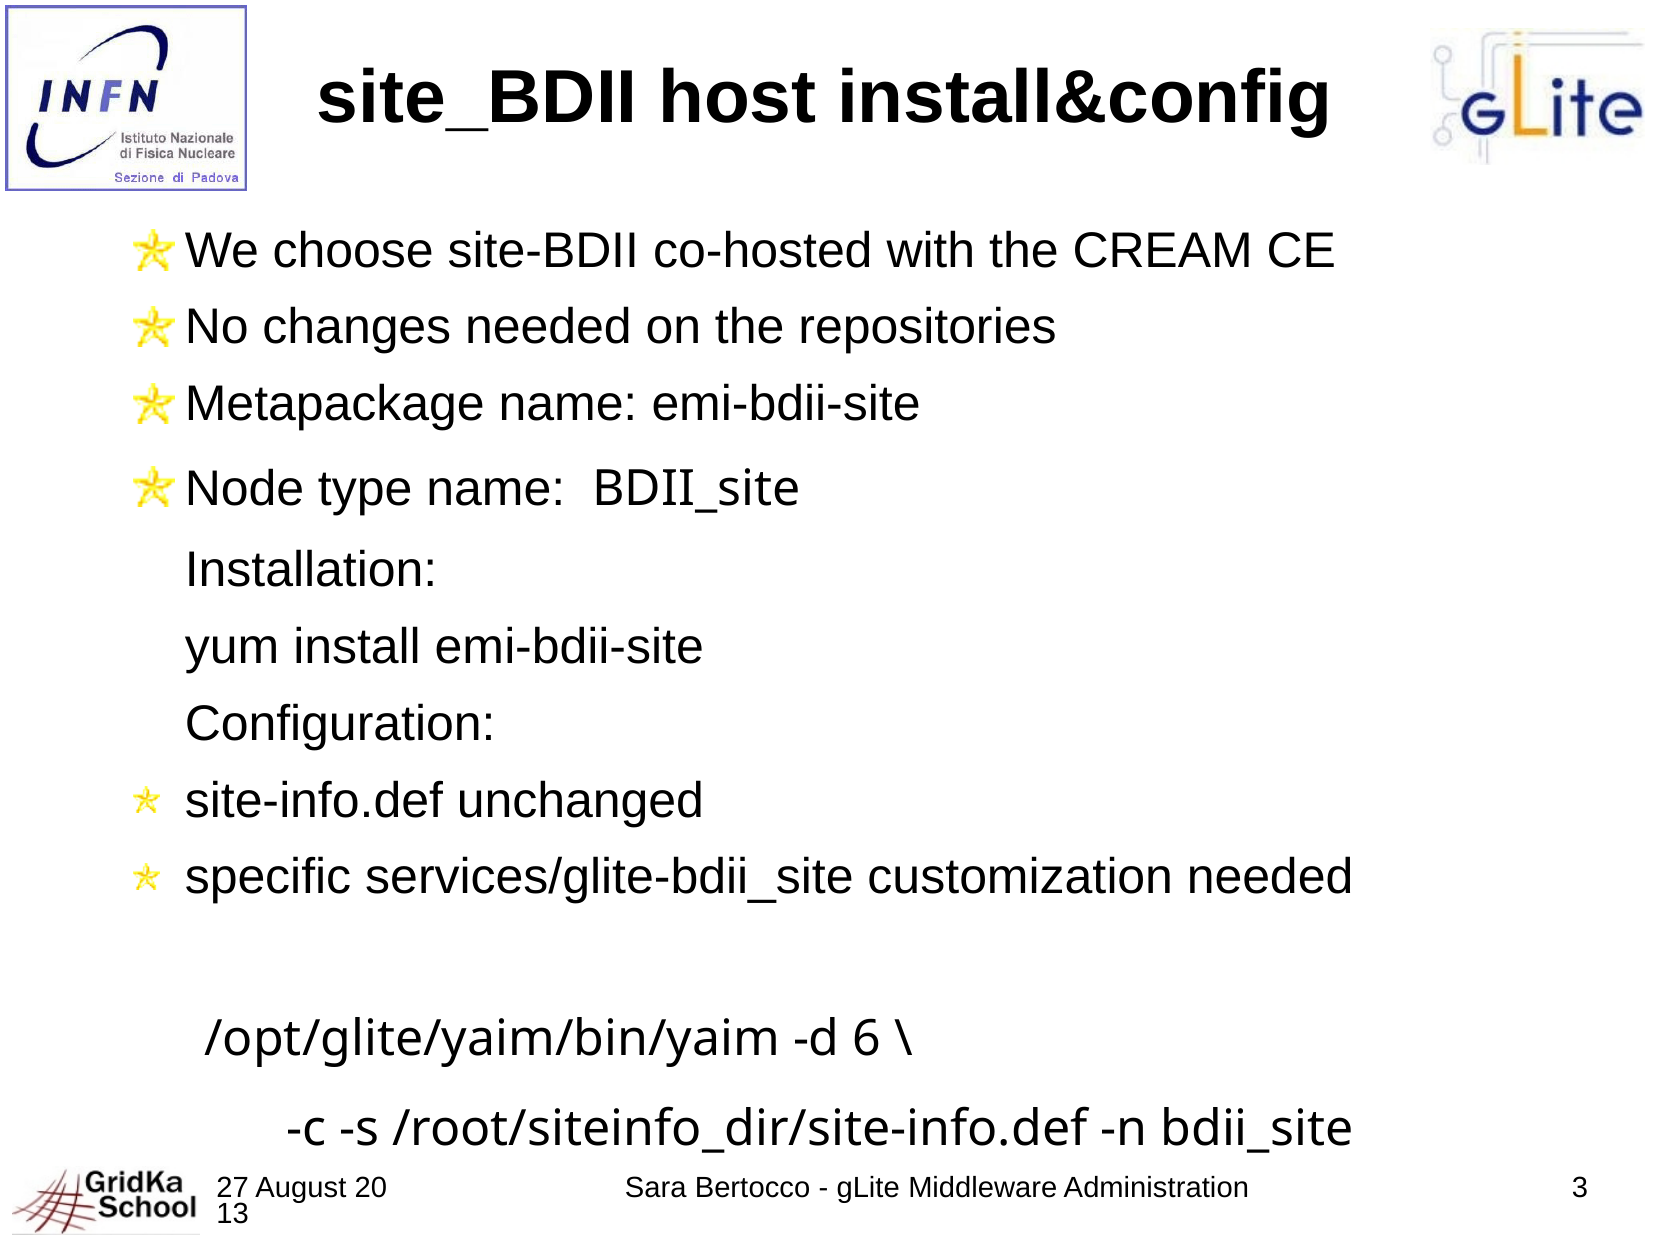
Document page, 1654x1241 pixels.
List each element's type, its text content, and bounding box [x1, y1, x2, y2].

picture [5, 5, 247, 191]
title site_BDII host install&config [247, 12, 1645, 181]
picture [1430, 28, 1645, 165]
picture [12, 1166, 200, 1235]
text_box We choose site-BDII co-hosted with the CREAM CE No changes needed on the repositories Metapackage name: emi-bdii-site Node type name: BDII_site Installation: yum install emi-bdii-site Configuration: site-info.def unchanged specific services/glite-bdii_site customization needed /opt/glite/yaim/bin/yaim -d 6 \ -c -s /root/siteinfo_dir/site-info.def -n bdii_site [119, 214, 1540, 1214]
